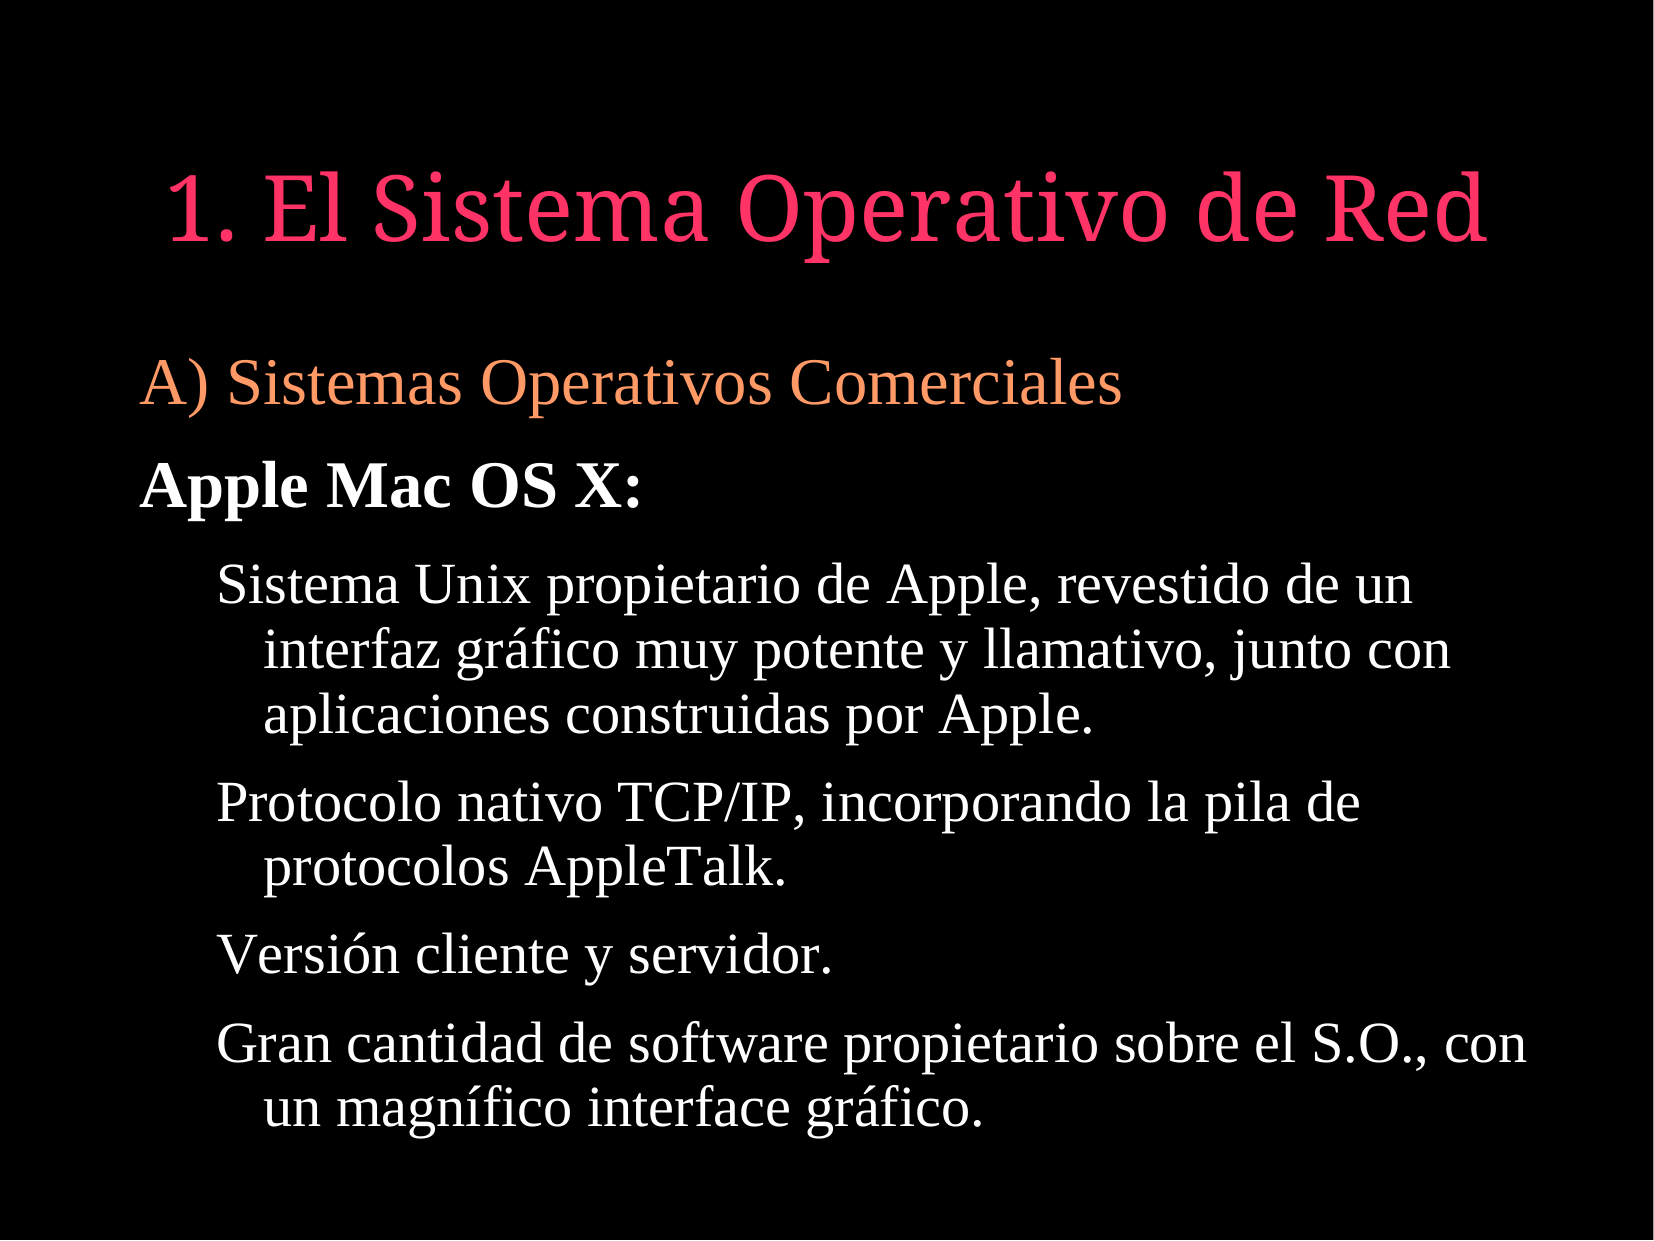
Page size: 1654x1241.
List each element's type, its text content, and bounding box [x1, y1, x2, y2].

title 1. El Sistema Operativo de Red [121, 102, 1534, 311]
list A) Sistemas Operativos Comerciales Apple Mac OS X: Sistema Unix propietario de Apple, revestido de un interfaz gráfico muy potente y llamativo, junto con aplicaciones construidas por Apple. Protocolo nativo TCP/IP, incorporando la pila de protocolos AppleTalk. Versión cliente y servidor. Gran cantidad de software propietario sobre el S.O., con un magnífico interface gráfico. [121, 344, 1534, 1147]
